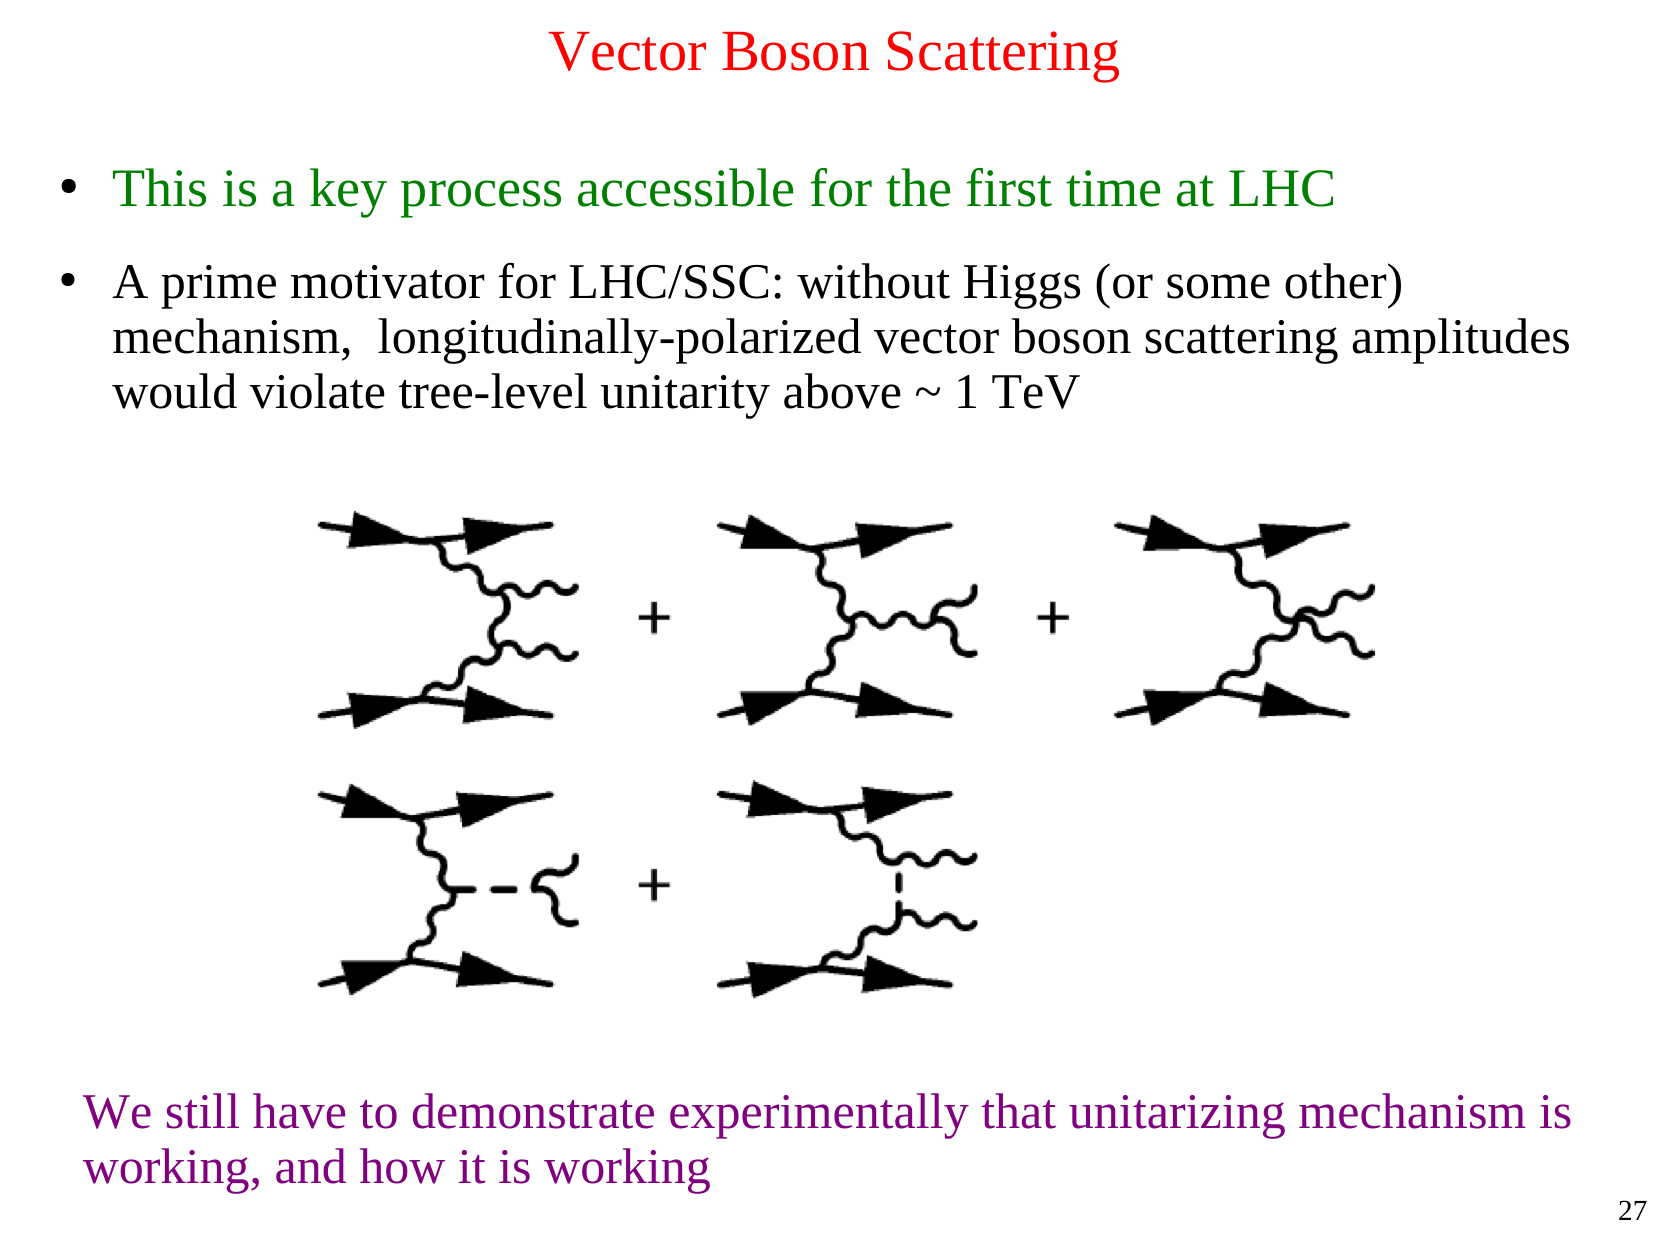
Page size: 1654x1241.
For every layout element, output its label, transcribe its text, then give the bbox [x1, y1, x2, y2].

text_box We still have to demonstrate experimentally that unitarizing mechanism is working, and how it is working [82, 1083, 1580, 1195]
title Vector Boson Scattering [128, 0, 1541, 144]
picture [299, 495, 1391, 1006]
list This is a key process accessible for the first time at LHC A prime motivator for LHC/SSC: without Higgs (or some other) mechanism, longitudinally-polarized vector boson scattering amplitudes would violate tree-level unitarity above ~ 1 TeV [41, 158, 1635, 1154]
